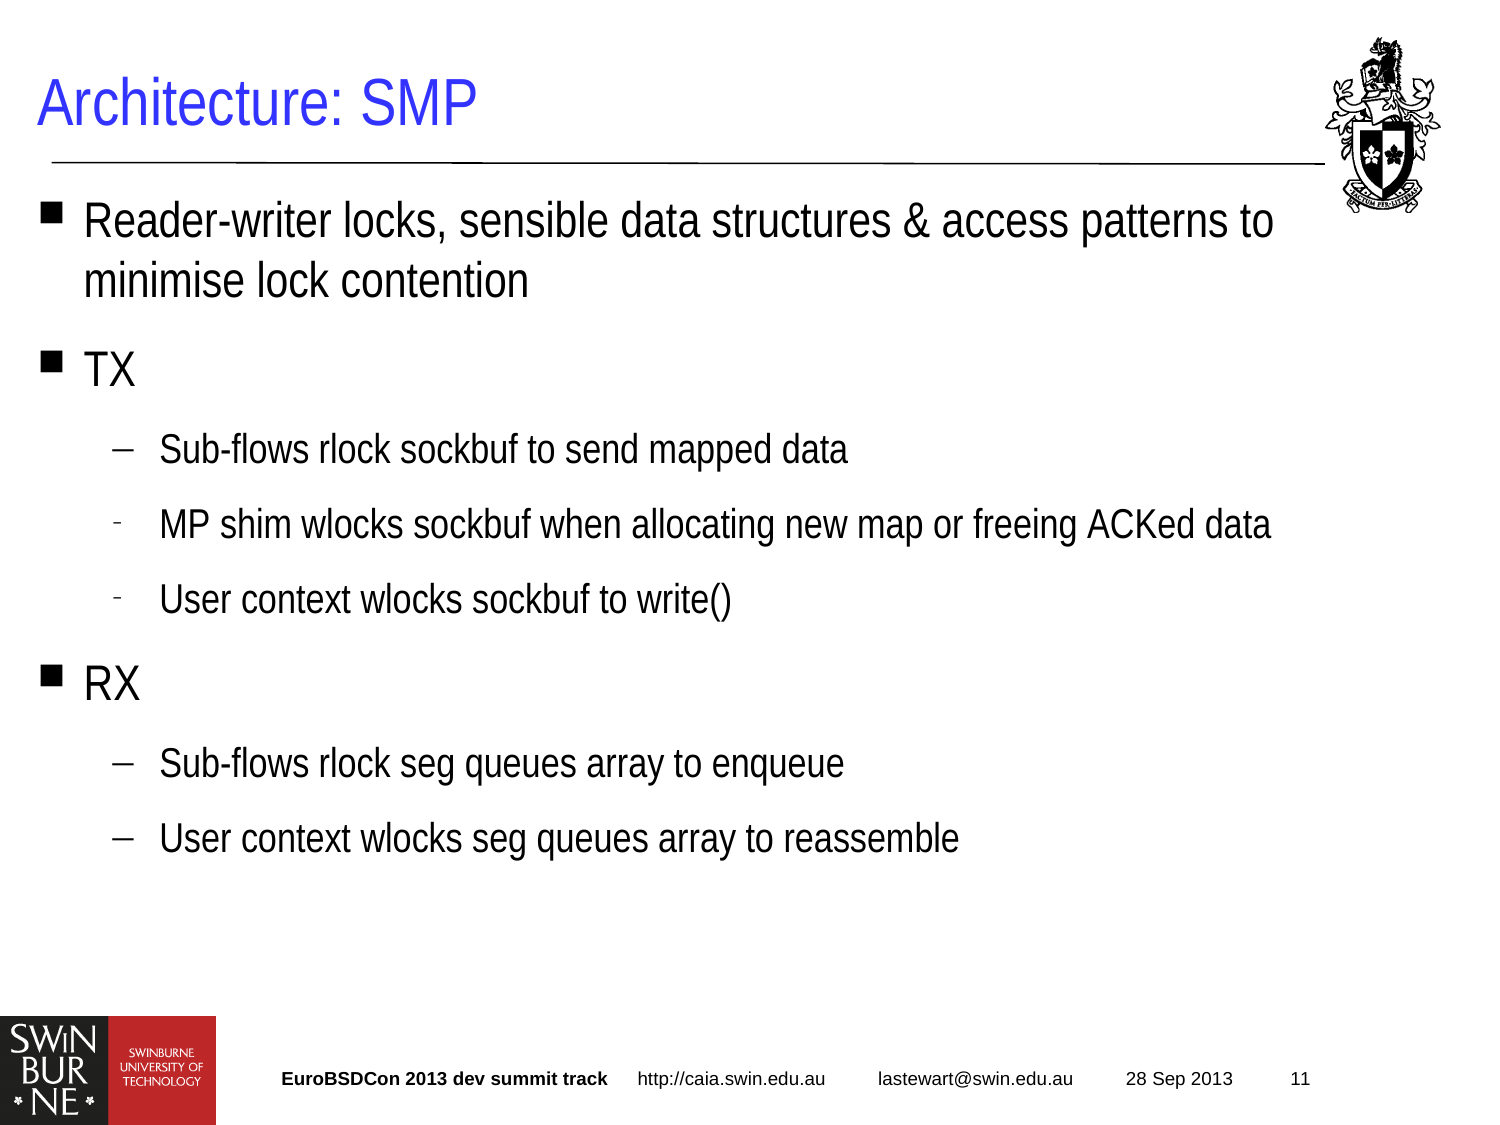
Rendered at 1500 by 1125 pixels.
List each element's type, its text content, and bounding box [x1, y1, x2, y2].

picture [1325, 37, 1441, 213]
picture [0, 1016, 216, 1125]
list Reader-writer locks, sensible data structures & access patterns to minimise lock contention TX Sub-flows rlock sockbuf to send mapped data MP shim wlocks sockbuf when allocating new map or freeing ACKed data User context wlocks sockbuf to write() RX Sub-flows rlock seg queues array to enqueue User context wlocks seg queues array to reassemble [37, 187, 1415, 938]
title Architecture: SMP [37, 58, 1326, 151]
